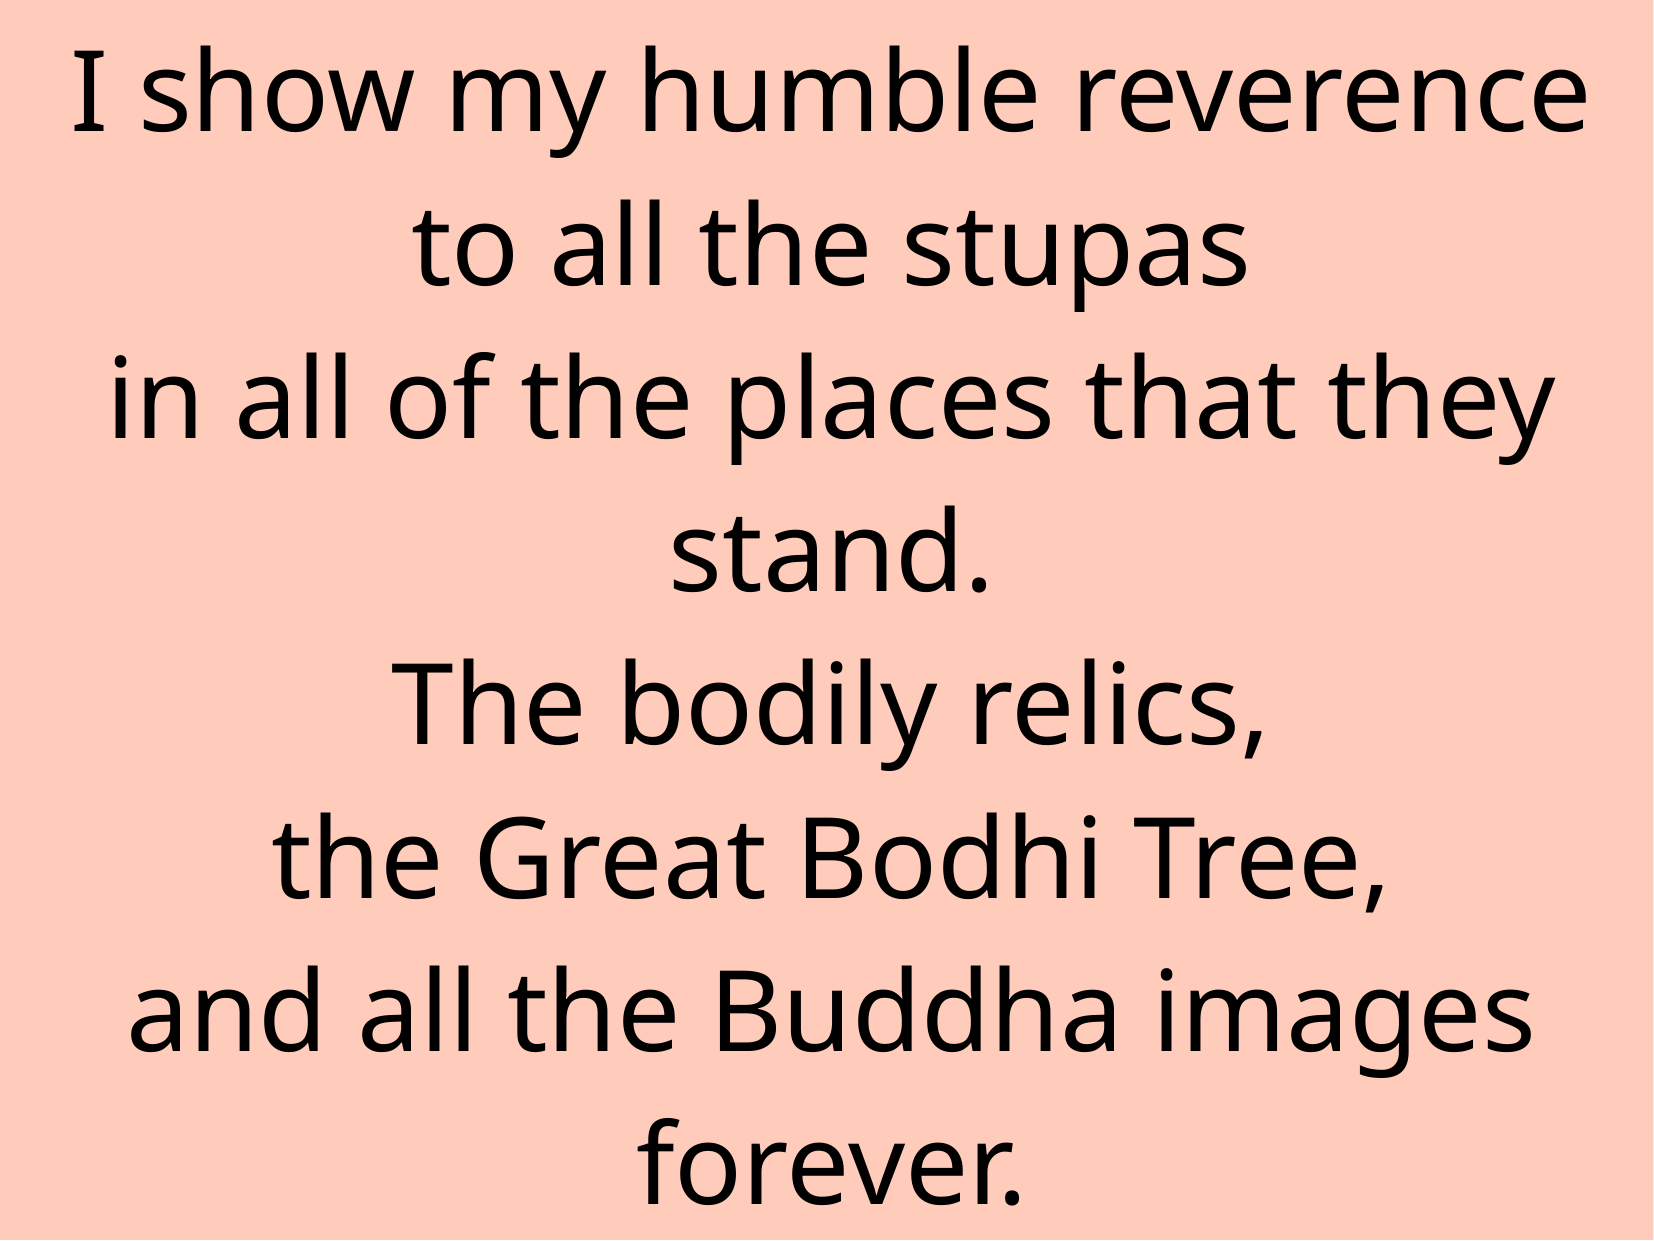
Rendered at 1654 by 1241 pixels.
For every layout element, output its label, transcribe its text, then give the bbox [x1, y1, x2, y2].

subtitle I show my humble reverence to all the stupas in all of the places that they stand. The bodily relics, the Great Bodhi Tree, and all the Buddha images forever. [45, 1, 1618, 1241]
